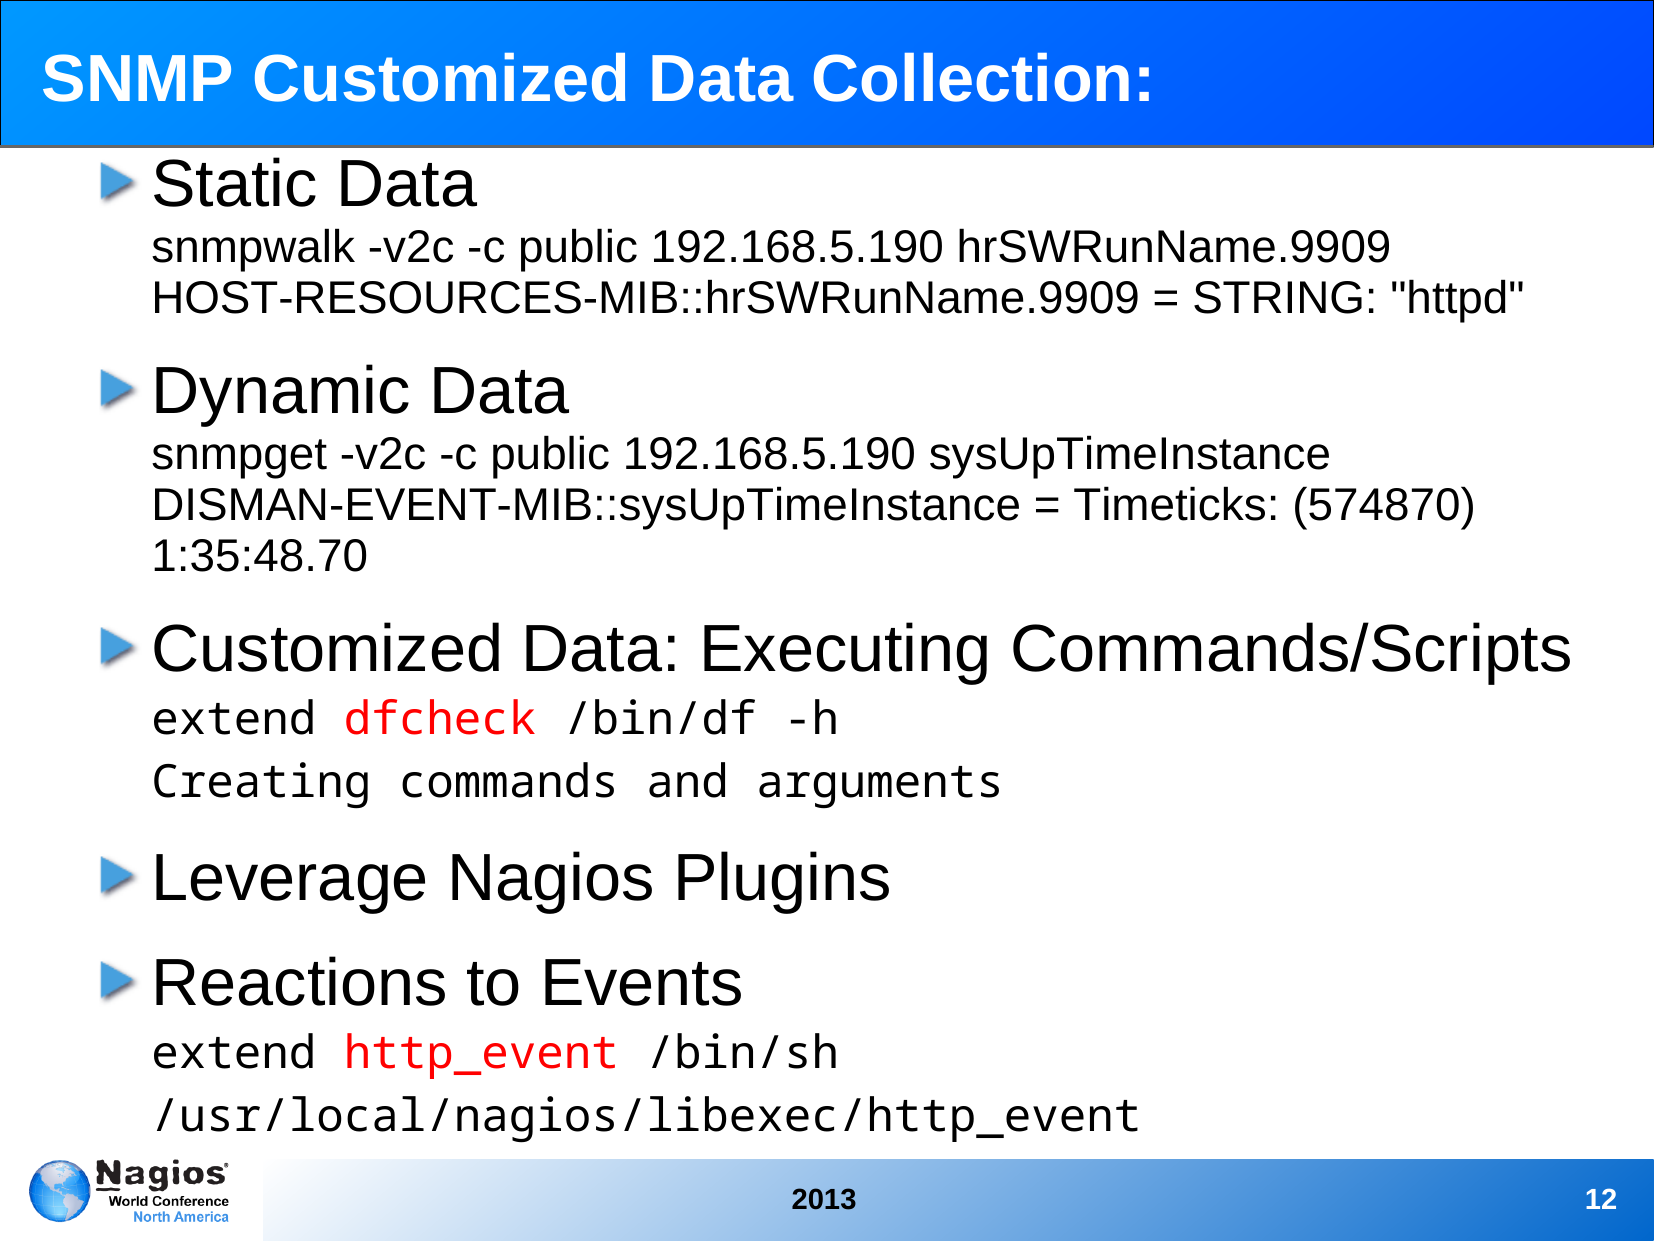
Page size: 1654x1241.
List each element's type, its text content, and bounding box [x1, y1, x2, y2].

list Static Data snmpwalk -v2c -c public 192.168.5.190 hrSWRunName.9909 HOST-RESOURCES-MIB::hrSWRunName.9909 = STRING: "httpd" Dynamic Data snmpget -v2c -c public 192.168.5.190 sysUpTimeInstance DISMAN-EVENT-MIB::sysUpTimeInstance = Timeticks: (574870) 1:35:48.70 Customized Data: Executing Commands/Scripts extend dfcheck /bin/df -h Creating commands and arguments Leverage Nagios Plugins Reactions to Events extend http_event /bin/sh /usr/local/nagios/libexec/http_event [80, 146, 1638, 1241]
title SNMP Customized Data Collection: [41, 29, 1628, 127]
picture [29, 1159, 80, 1235]
